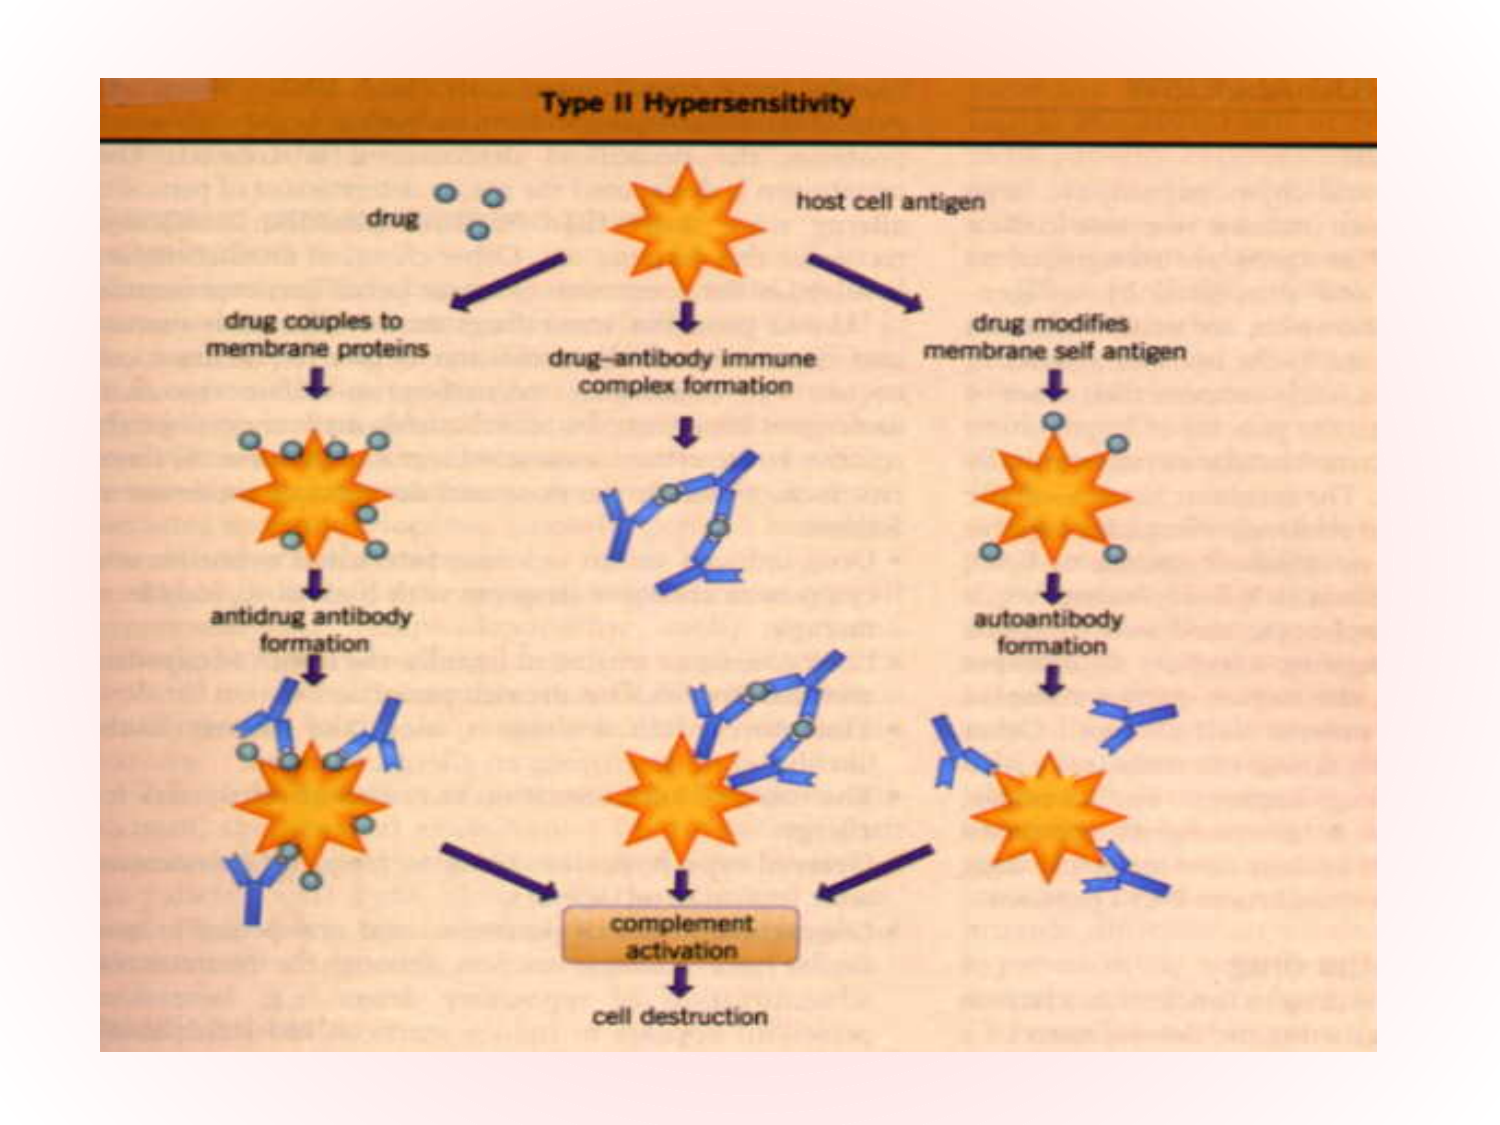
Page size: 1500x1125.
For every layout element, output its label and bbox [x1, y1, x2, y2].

chart [100, 78, 1377, 1052]
